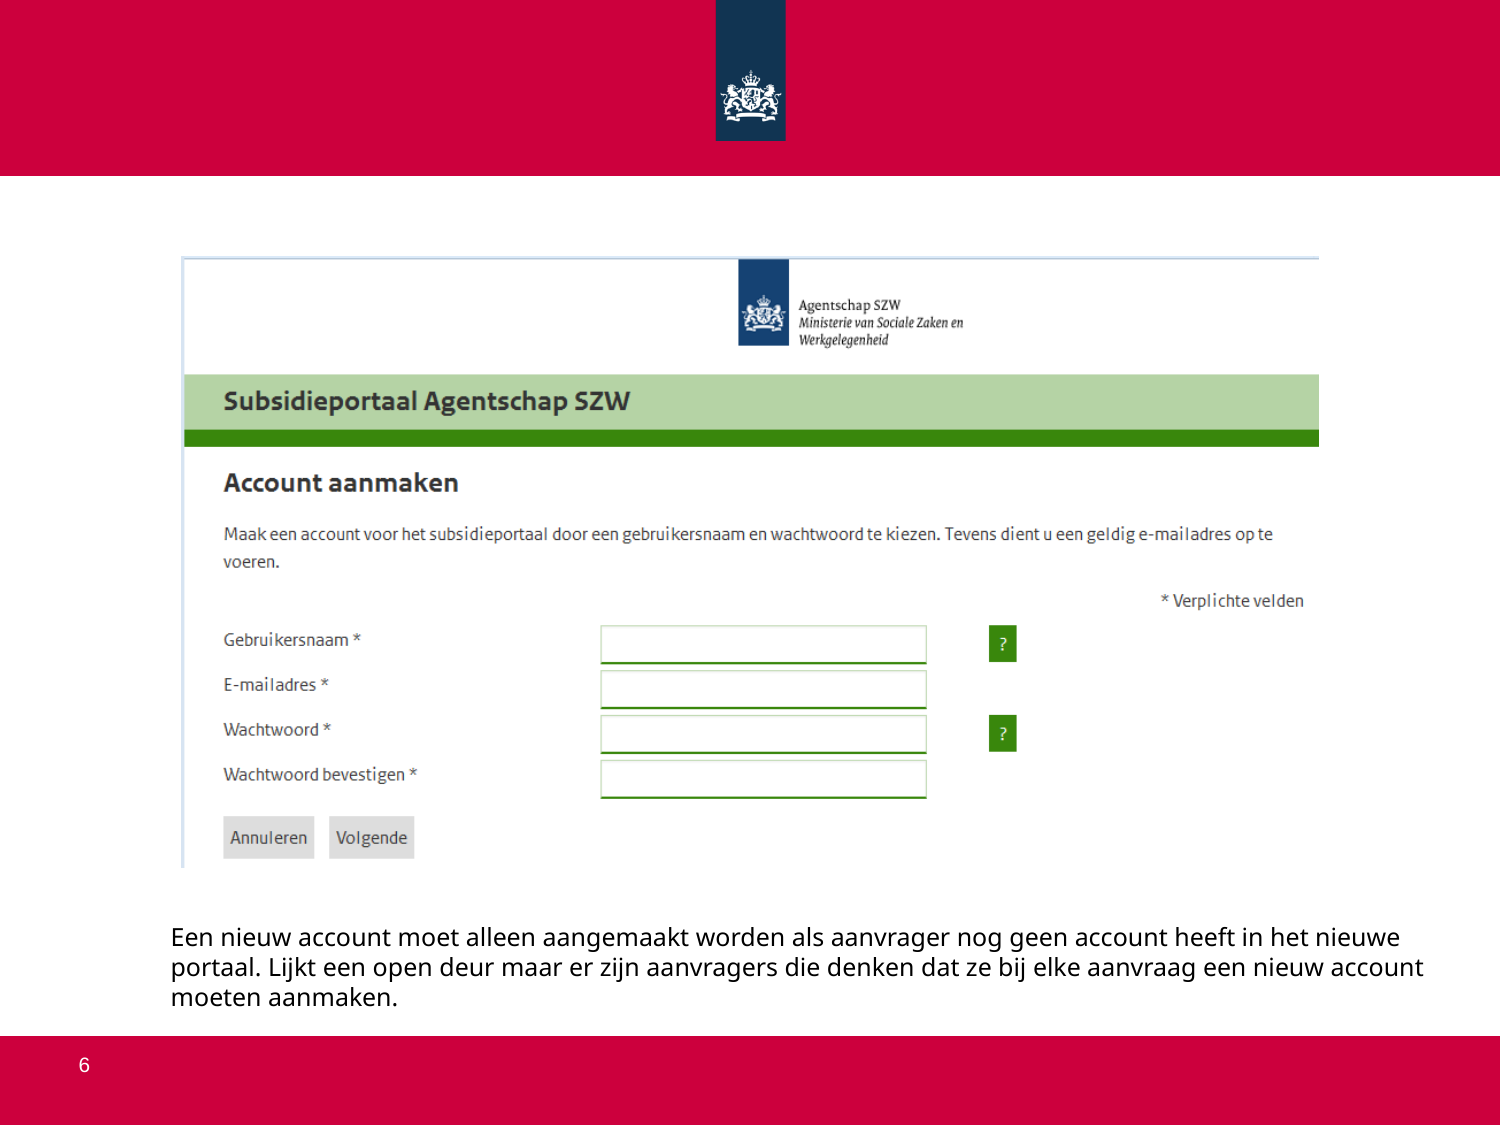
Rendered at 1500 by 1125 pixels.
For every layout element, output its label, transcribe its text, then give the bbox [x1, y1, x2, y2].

text_box [63, 1043, 181, 1104]
picture [181, 257, 1319, 868]
text_box Een nieuw account moet alleen aangemaakt worden als aanvrager nog geen account heeft in het nieuwe portaal. Lijkt een open deur maar er zijn aanvragers die denken dat ze bij elke aanvraag een nieuw account moeten aanmaken. [156, 914, 1453, 1019]
